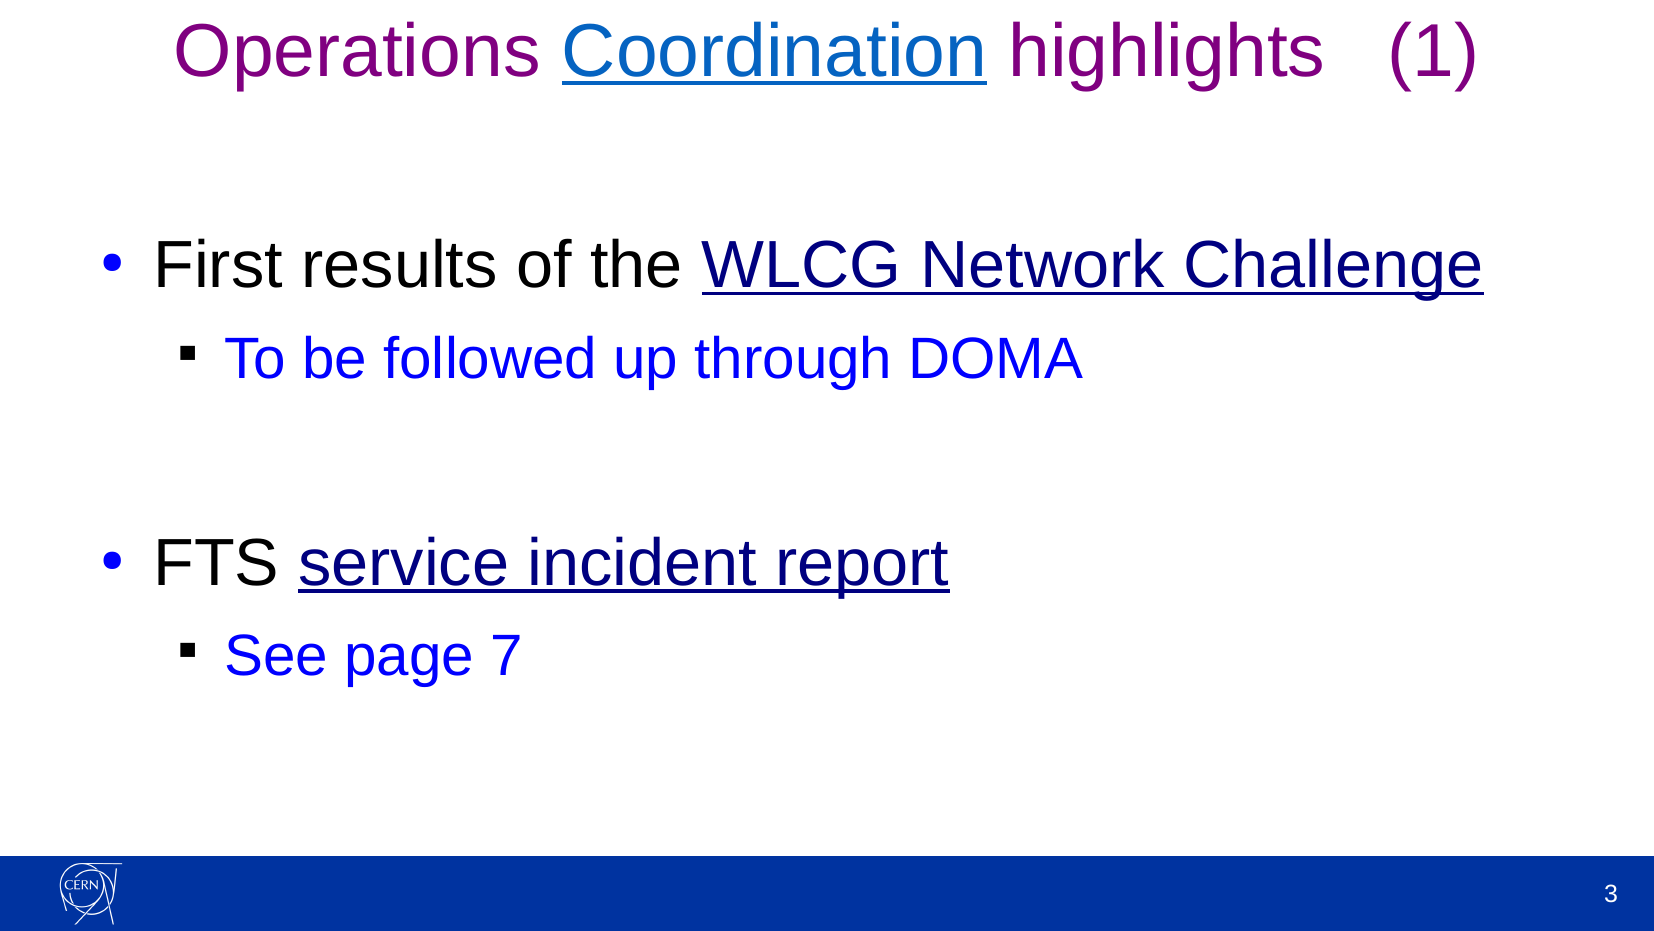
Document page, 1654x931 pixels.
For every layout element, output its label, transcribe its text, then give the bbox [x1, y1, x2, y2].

picture [56, 859, 127, 928]
list First results of the WLCG Network Challenge To be followed up through DOMA FTS service incident report See page 7 [82, 123, 1571, 839]
title Operations Coordination highlights (1) [82, 1, 1571, 107]
